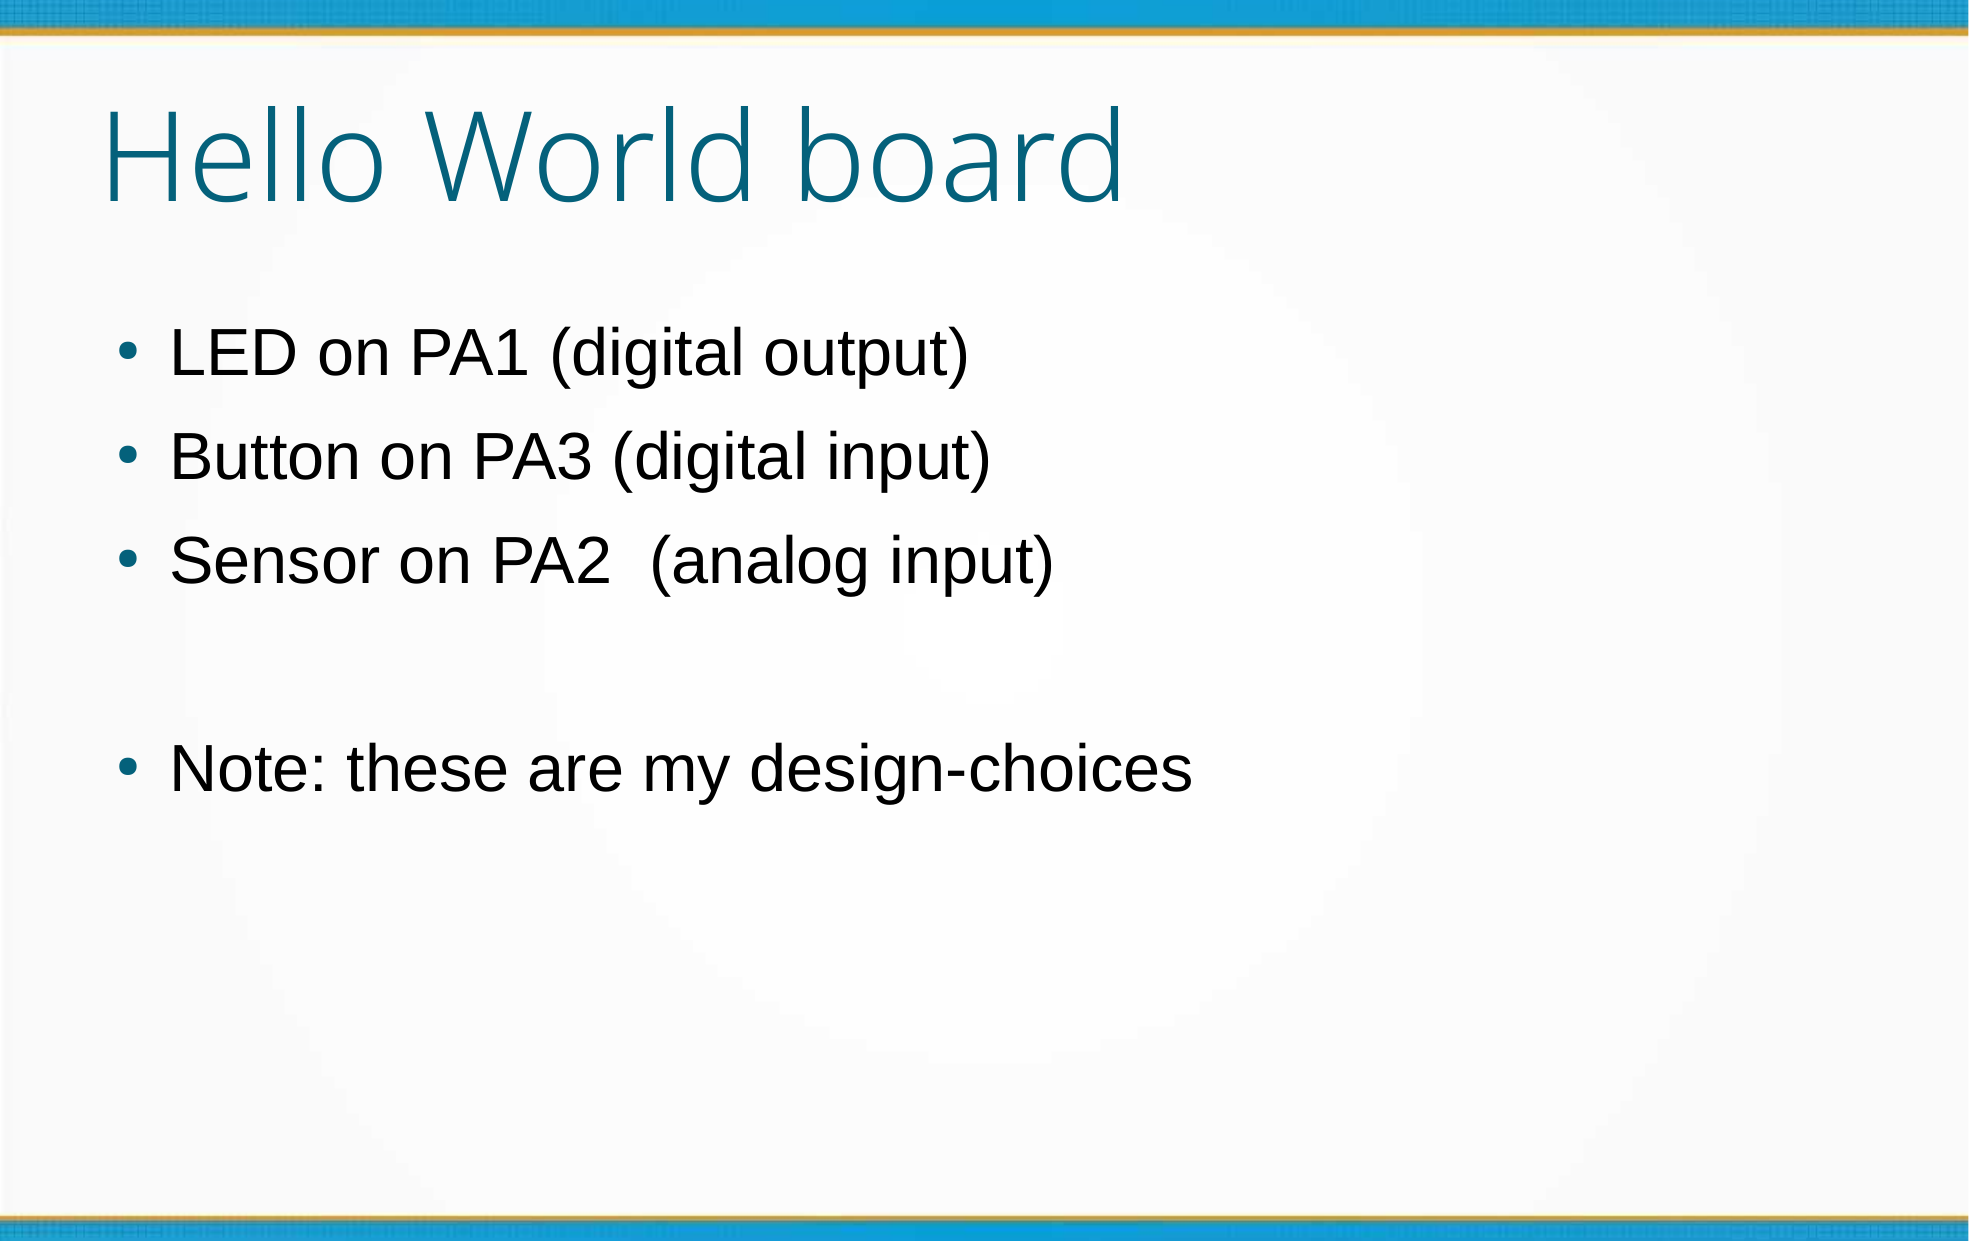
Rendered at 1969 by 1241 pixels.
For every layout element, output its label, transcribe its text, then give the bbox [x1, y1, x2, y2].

title Hello World board [98, 49, 1870, 257]
list LED on PA1 (digital output) Button on PA3 (digital input) Sensor on PA2 (analog input) Note: these are my design-choices [98, 315, 1861, 1081]
picture [0, 0, 1969, 1241]
